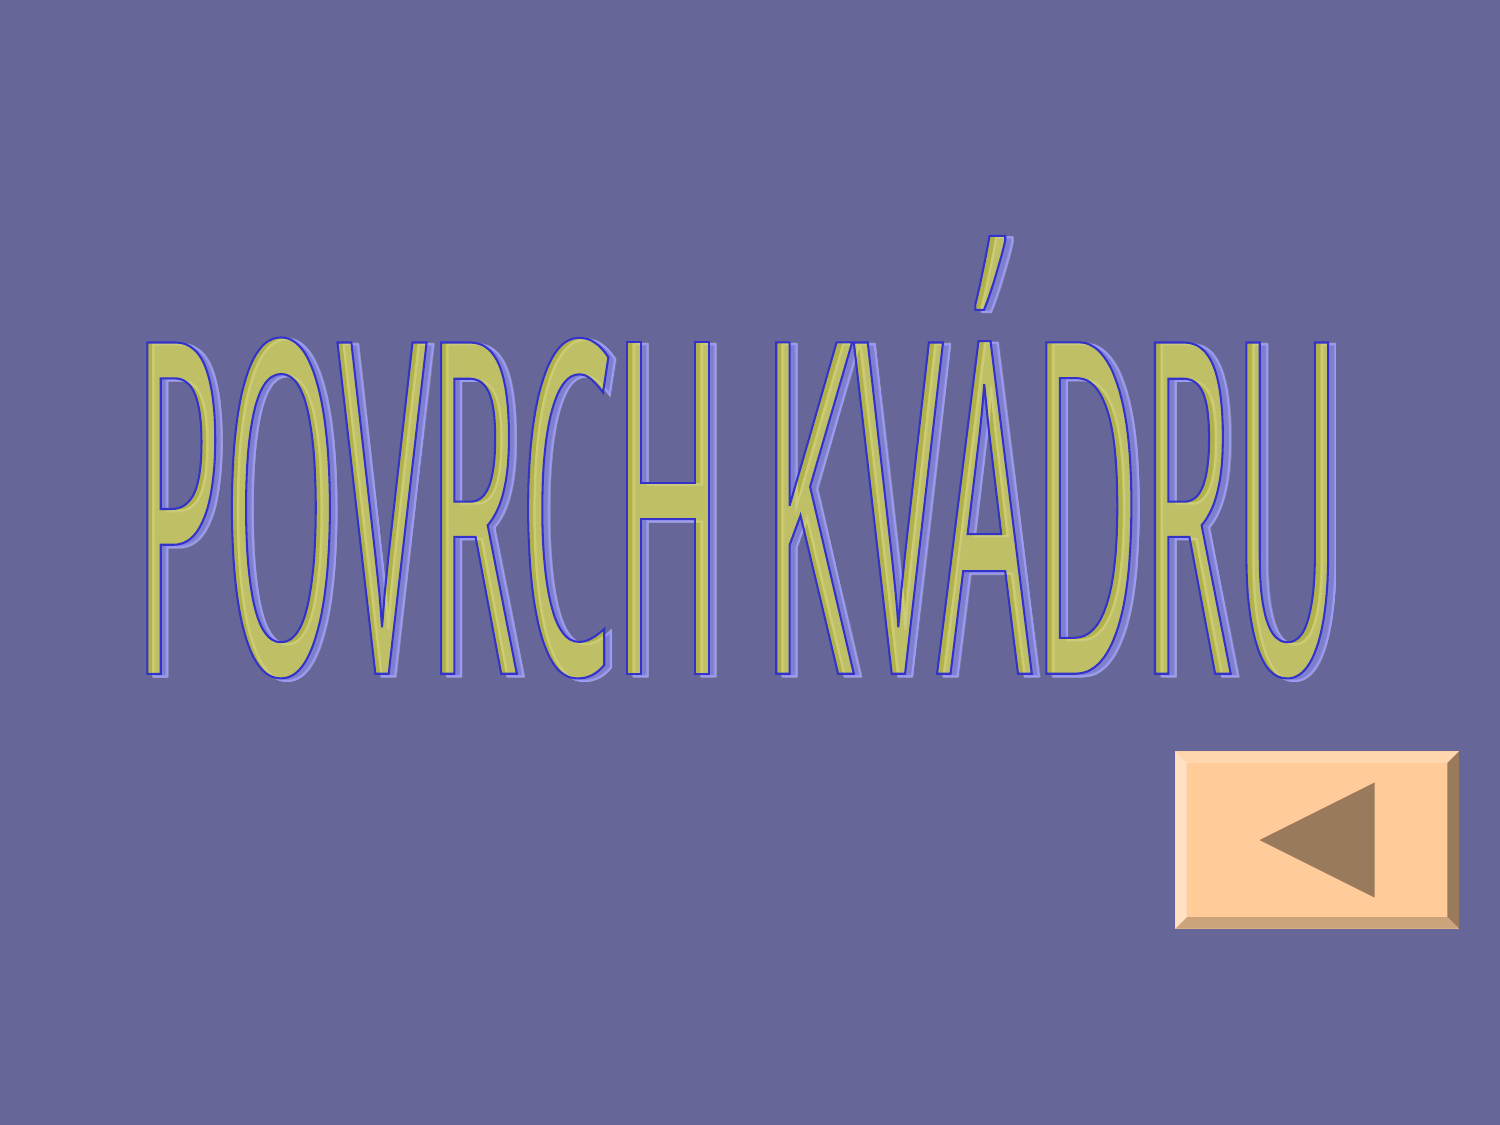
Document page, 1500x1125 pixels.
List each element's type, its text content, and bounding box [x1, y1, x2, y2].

text_box POVRCH KVÁDRU [937, 341, 1032, 674]
text_box POVRCH KVÁDRU [337, 342, 427, 674]
text_box POVRCH KVÁDRU [627, 342, 709, 674]
text_box POVRCH KVÁDRU [441, 342, 517, 674]
text_box POVRCH KVÁDRU [147, 342, 216, 674]
text_box POVRCH KVÁDRU [1155, 342, 1231, 674]
text_box POVRCH KVÁDRU [776, 342, 943, 674]
text_box POVRCH KVÁDRU [1046, 342, 1132, 674]
text_box POVRCH KVÁDRU [975, 235, 1006, 310]
text_box POVRCH KVÁDRU [528, 337, 609, 679]
text_box [1176, 751, 1459, 929]
text_box POVRCH KVÁDRU [1246, 342, 1329, 679]
text_box POVRCH KVÁDRU [231, 337, 330, 679]
